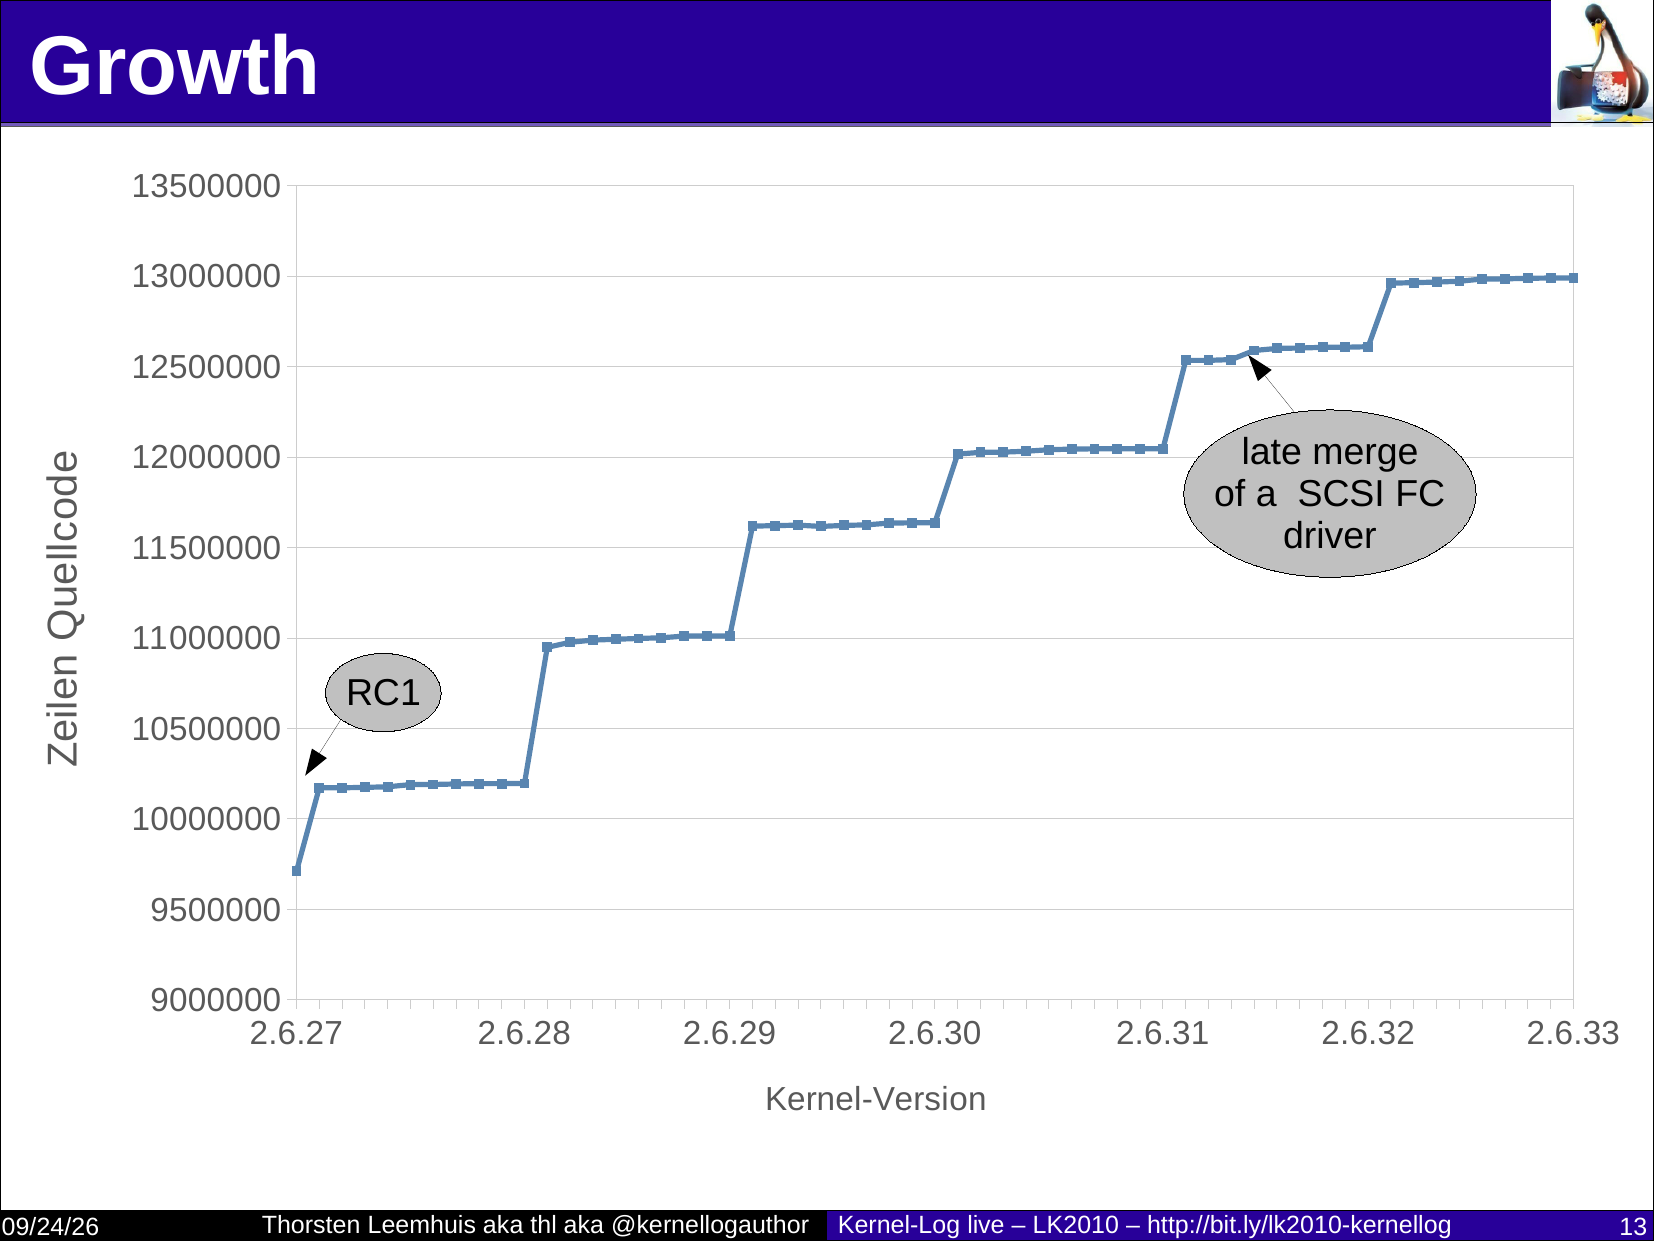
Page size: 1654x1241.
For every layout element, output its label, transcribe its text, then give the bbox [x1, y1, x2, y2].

title Growth [29, 19, 1535, 113]
text_box RC1 [325, 653, 442, 732]
picture [1551, 0, 1653, 122]
text_box late merge of a SCSI FC driver [1183, 409, 1477, 578]
text_box [0, 122, 1654, 1211]
